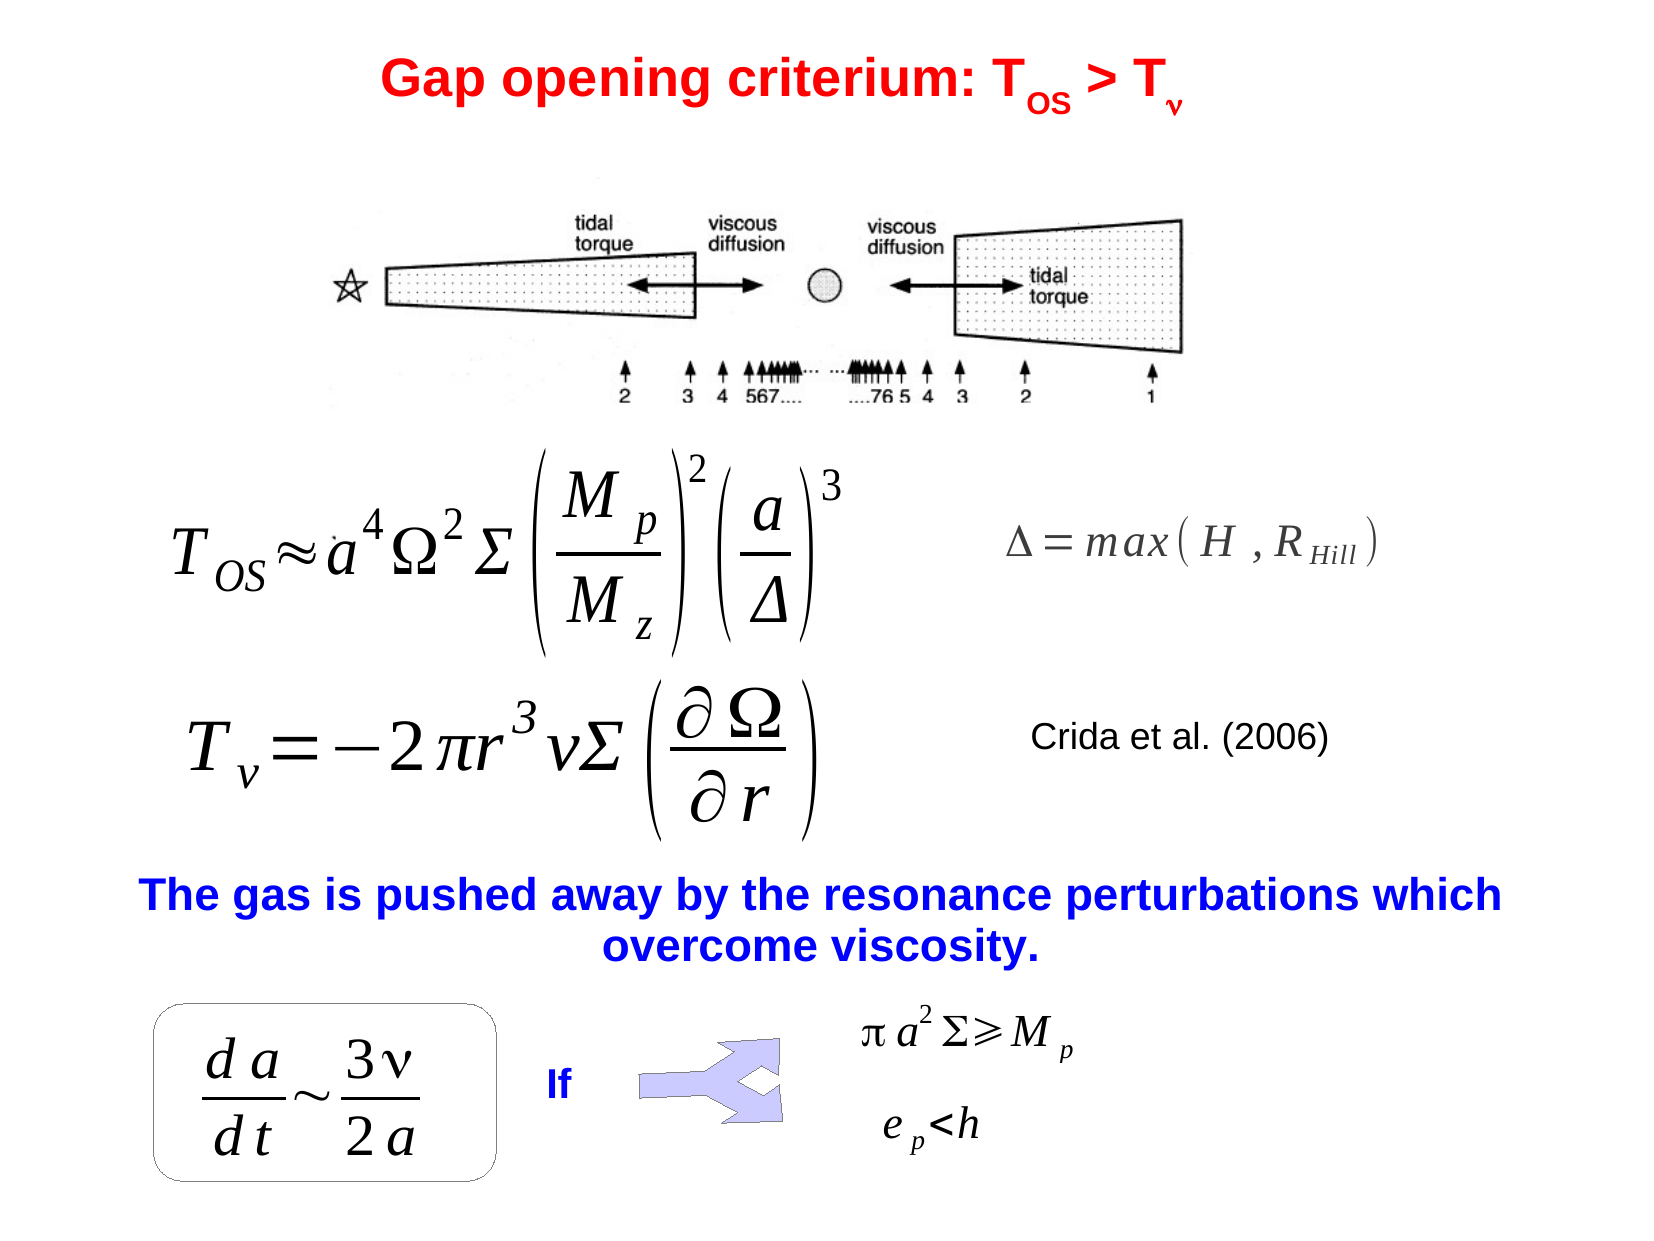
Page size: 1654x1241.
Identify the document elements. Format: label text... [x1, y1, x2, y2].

text_box [638, 1038, 783, 1124]
text_box Gap opening criterium: TOS > T [366, 35, 1465, 128]
chart [871, 1098, 993, 1157]
text_box [153, 1003, 497, 1182]
text_box The gas is pushed away by the resonance perturbations which overcome viscosity. [70, 862, 1571, 1040]
chart [992, 512, 1394, 579]
chart [850, 998, 1087, 1063]
chart [153, 443, 863, 662]
text_box Crida et al. (2006) [1015, 708, 1465, 766]
text_box If [531, 1053, 638, 1115]
picture [329, 177, 1193, 626]
chart [165, 673, 845, 845]
